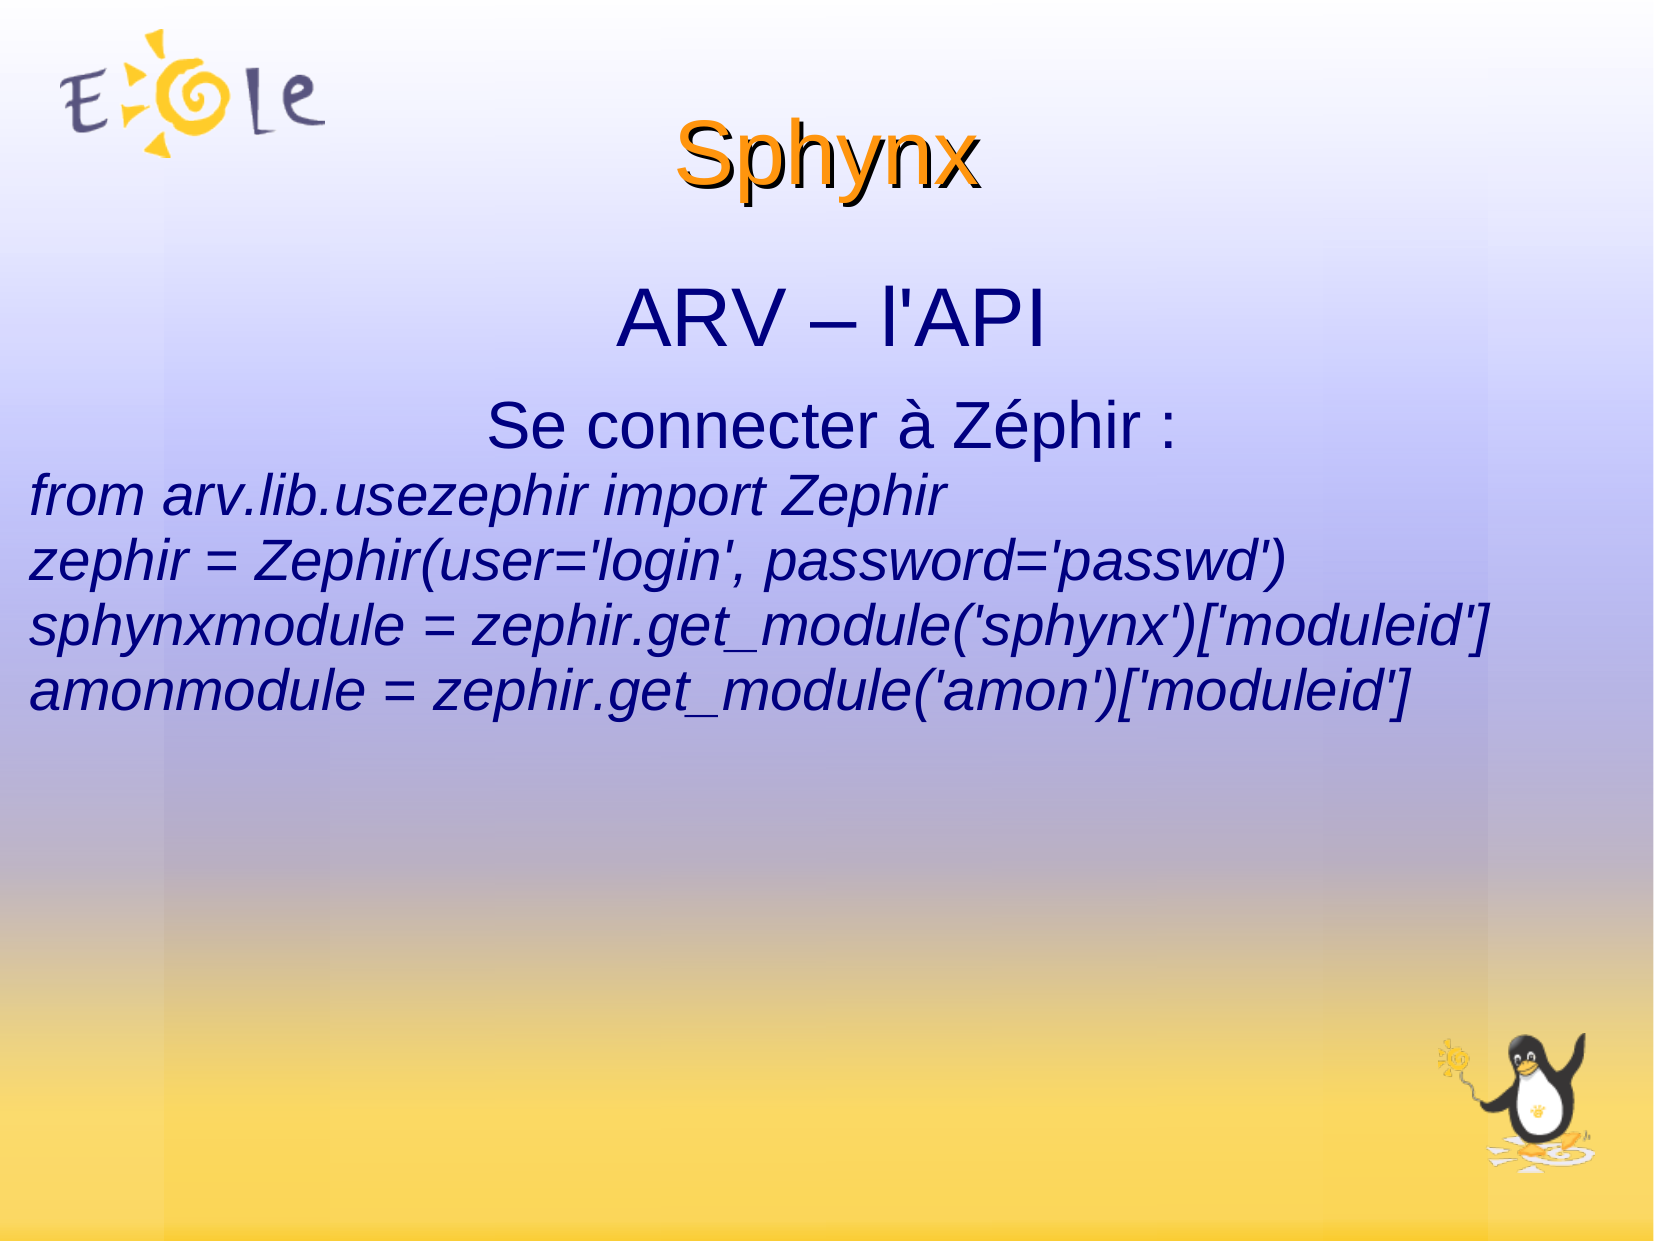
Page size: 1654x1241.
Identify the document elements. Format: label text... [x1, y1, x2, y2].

title Sphynx [82, 49, 1571, 257]
list ARV – l'API Se connecter à Zéphir : from arv.lib.usezephir import Zephir zephir = Zephir(user='login', password='passwd') sphynxmodule = zephir.get_module('sphynx')['moduleid'] amonmodule = zephir.get_module('amon')['moduleid'] [29, 271, 1636, 781]
picture [0, 0, 1654, 1241]
